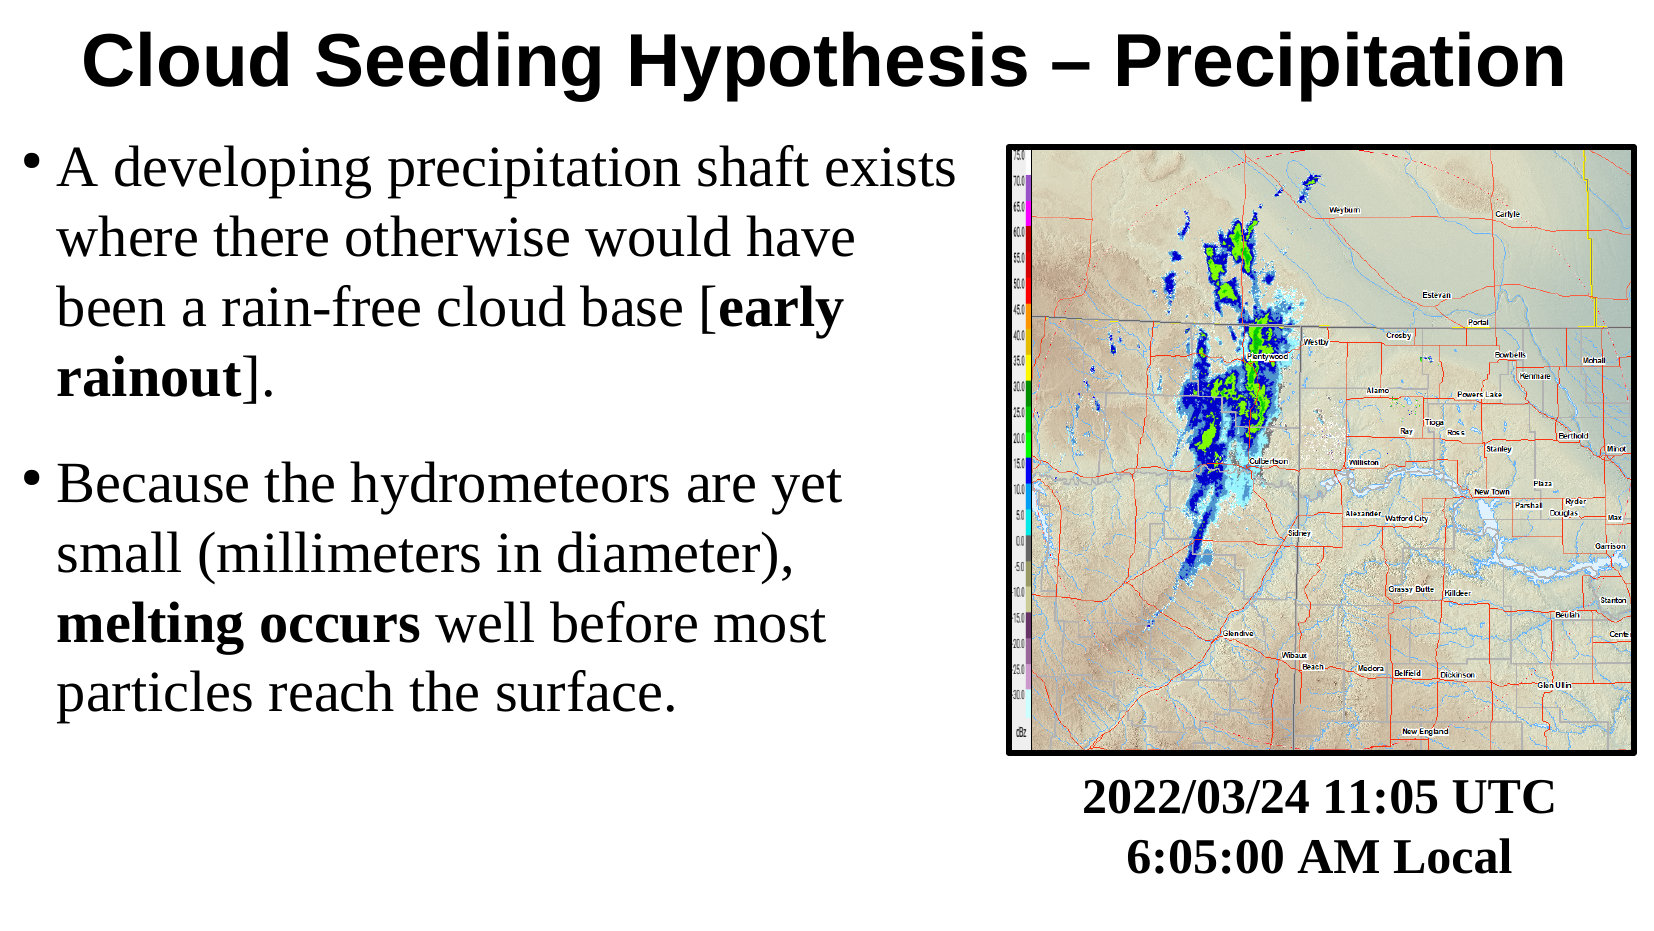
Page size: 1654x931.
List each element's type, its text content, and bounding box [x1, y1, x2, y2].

title Cloud Seeding Hypothesis – Precipitation [0, 5, 1654, 107]
text_box A developing precipitation shaft exists where there otherwise would have been a rain-free cloud base [early rainout]. Because the hydrometeors are yet small (millimeters in diameter), melting occurs well before most particles reach the surface. [4, 120, 976, 732]
picture [1011, 150, 1631, 751]
text_box 2022/03/24 11:05 UTC 6:05:00 AM Local [1000, 762, 1639, 901]
